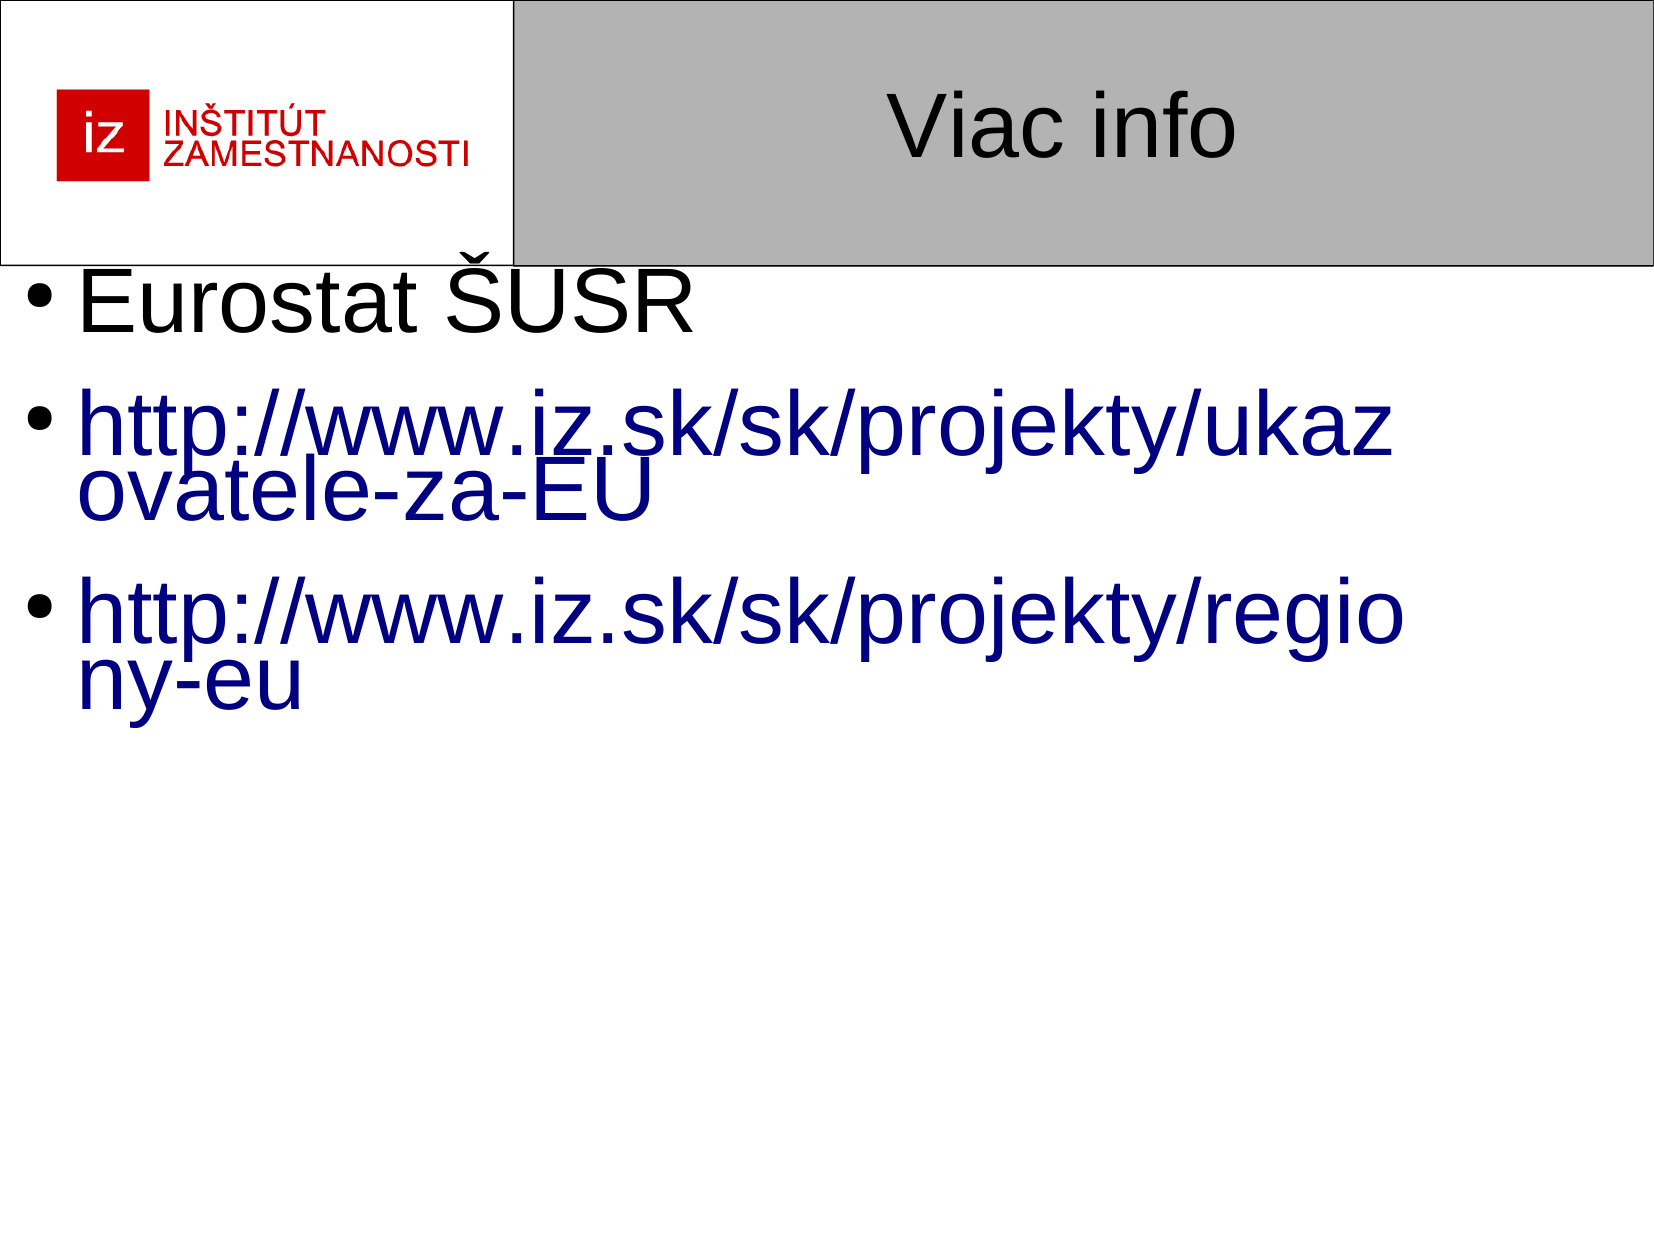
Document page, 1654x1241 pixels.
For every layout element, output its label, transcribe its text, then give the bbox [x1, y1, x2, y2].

list Eurostat ŠUSR http://www.iz.sk/sk/projekty/ukazovatele-za-EU http://www.iz.sk/sk/projekty/regiony-eu [6, 267, 1418, 1034]
picture [5, 8, 512, 257]
title Viac info [561, 37, 1565, 229]
